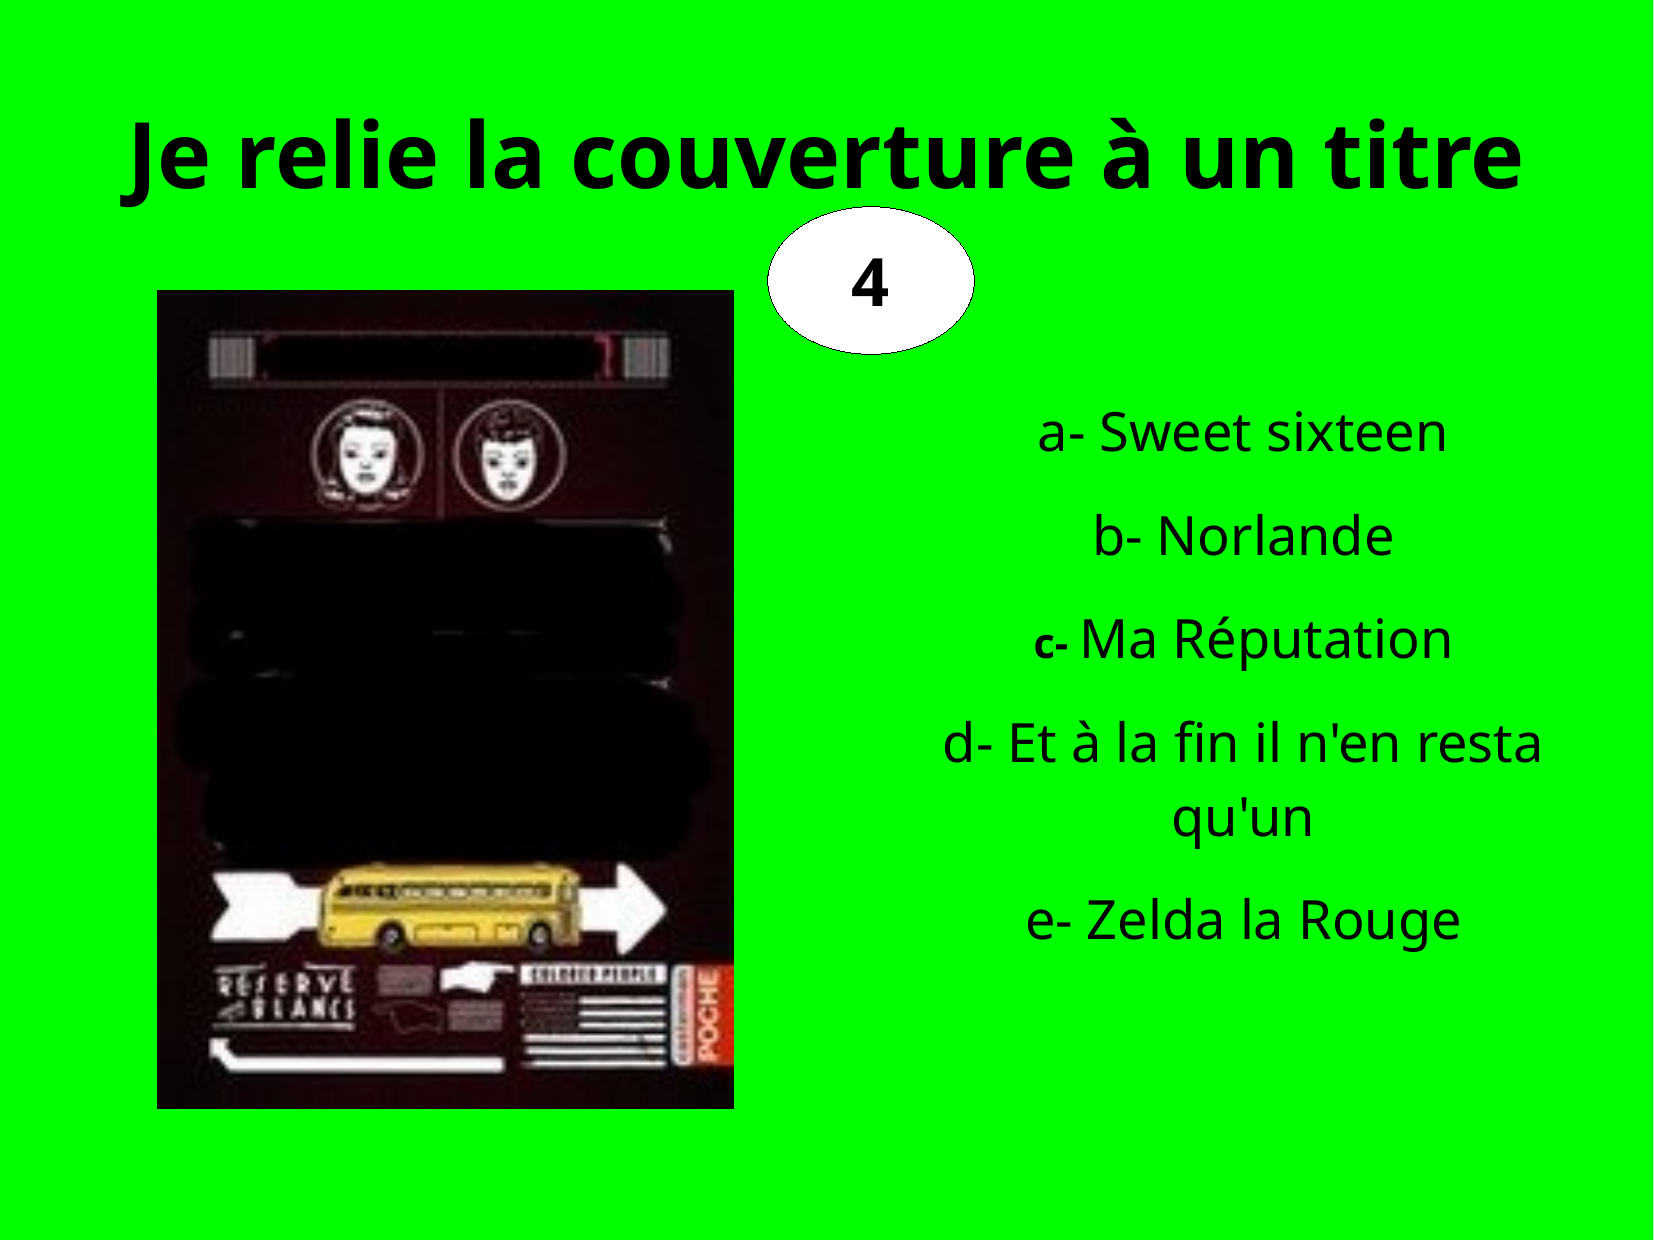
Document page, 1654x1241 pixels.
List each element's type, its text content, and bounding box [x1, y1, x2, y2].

text_box 4 [767, 206, 975, 352]
text_box 4 [862, 270, 873, 288]
list a- Sweet sixteen b- Norlande c- Ma Réputation d- Et à la fin il n'en resta qu'un e- Zelda la Rouge [845, 290, 1572, 1094]
picture [157, 290, 734, 1109]
title Je relie la couverture à un titre [82, 49, 1571, 257]
